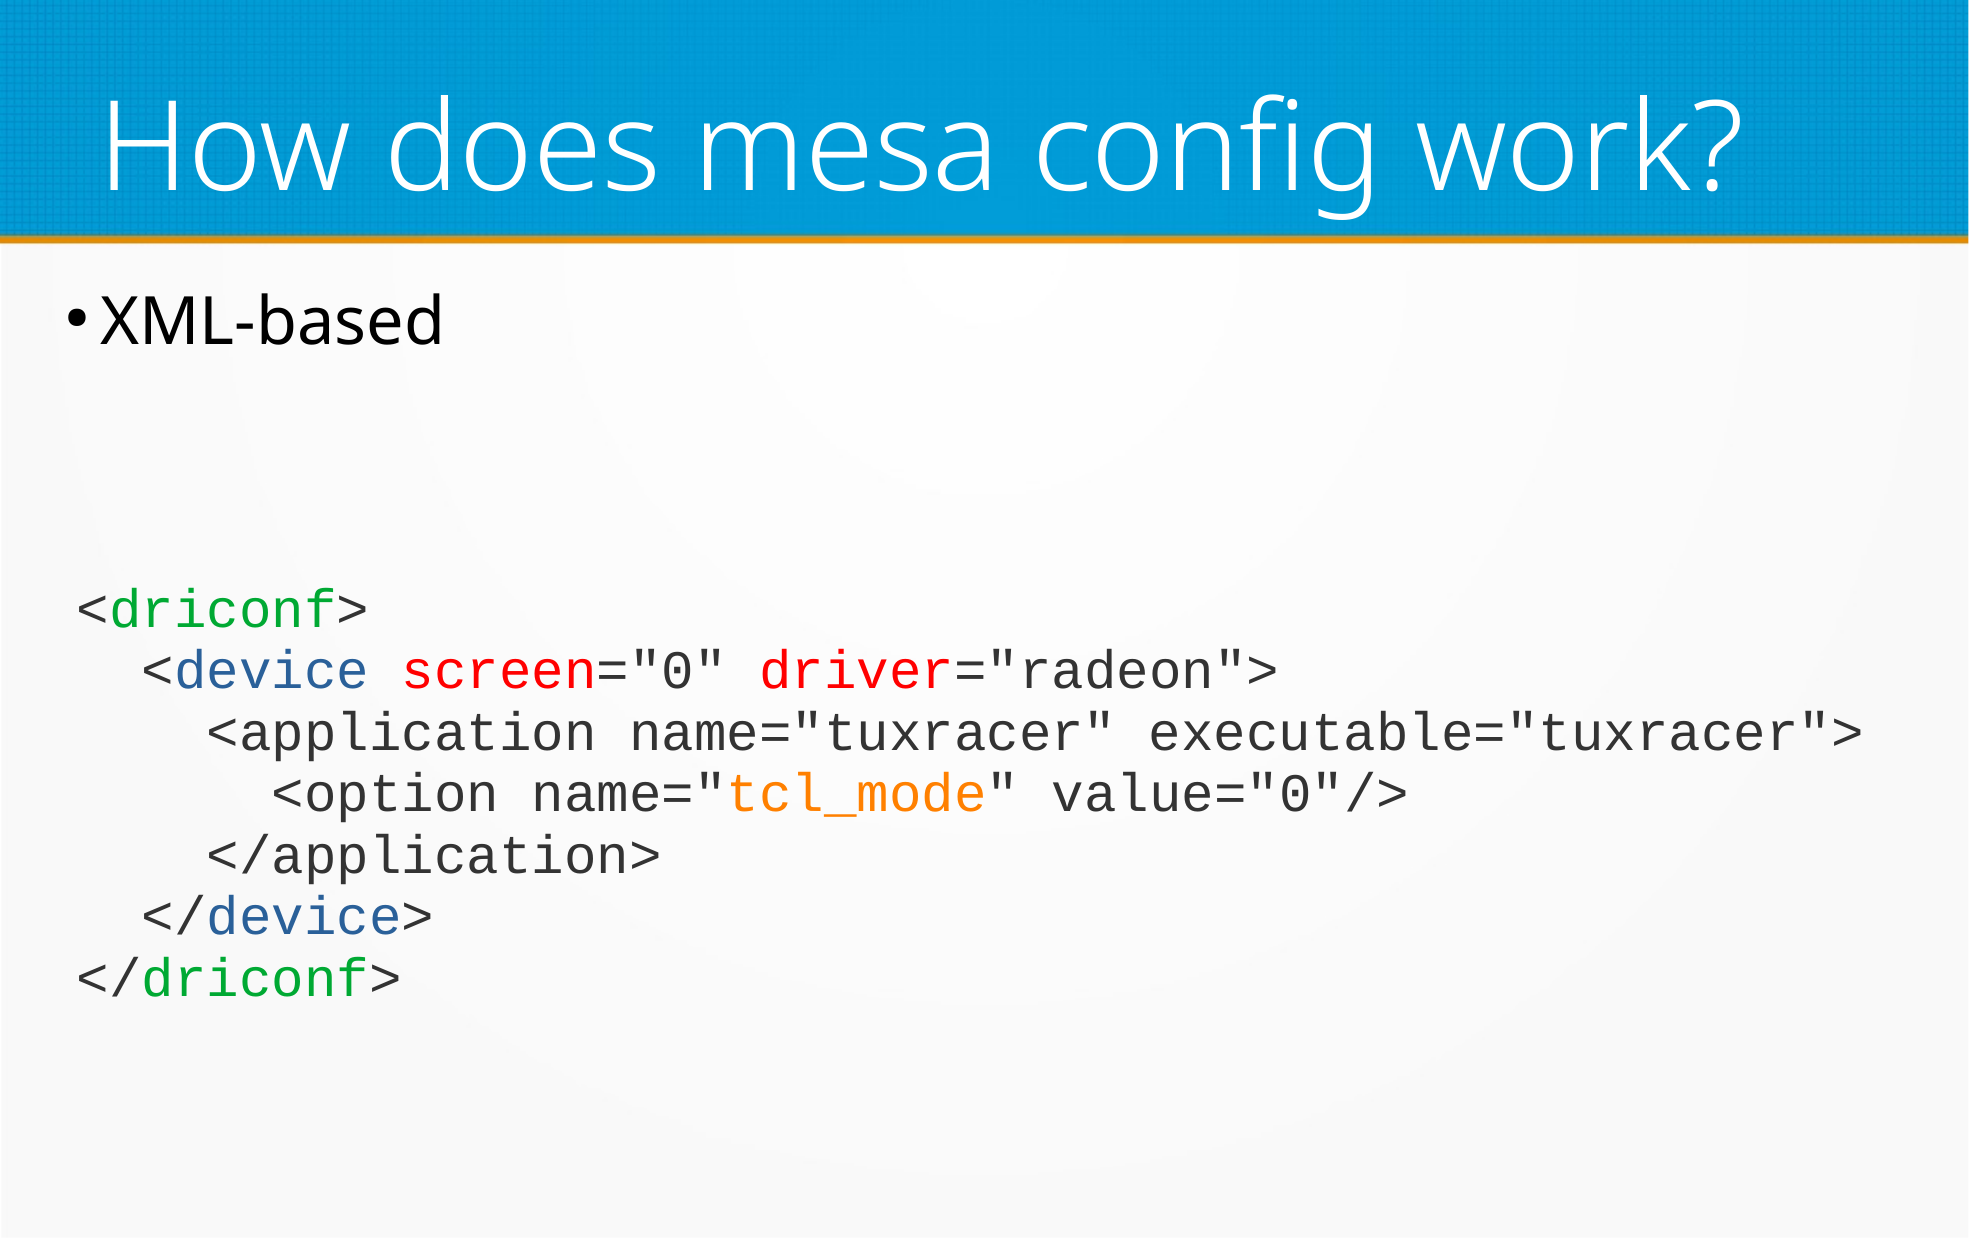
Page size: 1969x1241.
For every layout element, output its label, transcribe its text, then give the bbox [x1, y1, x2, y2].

picture [0, 233, 1969, 1241]
title How does mesa config work? [98, 19, 1870, 227]
text_box XML-based [59, 271, 792, 367]
text_box <driconf> <device screen="0" driver="radeon"> <application name="tuxracer" executable="tuxracer"> <option name="tcl_mode" value="0"/> </application> </device> </driconf> [70, 507, 1961, 1087]
